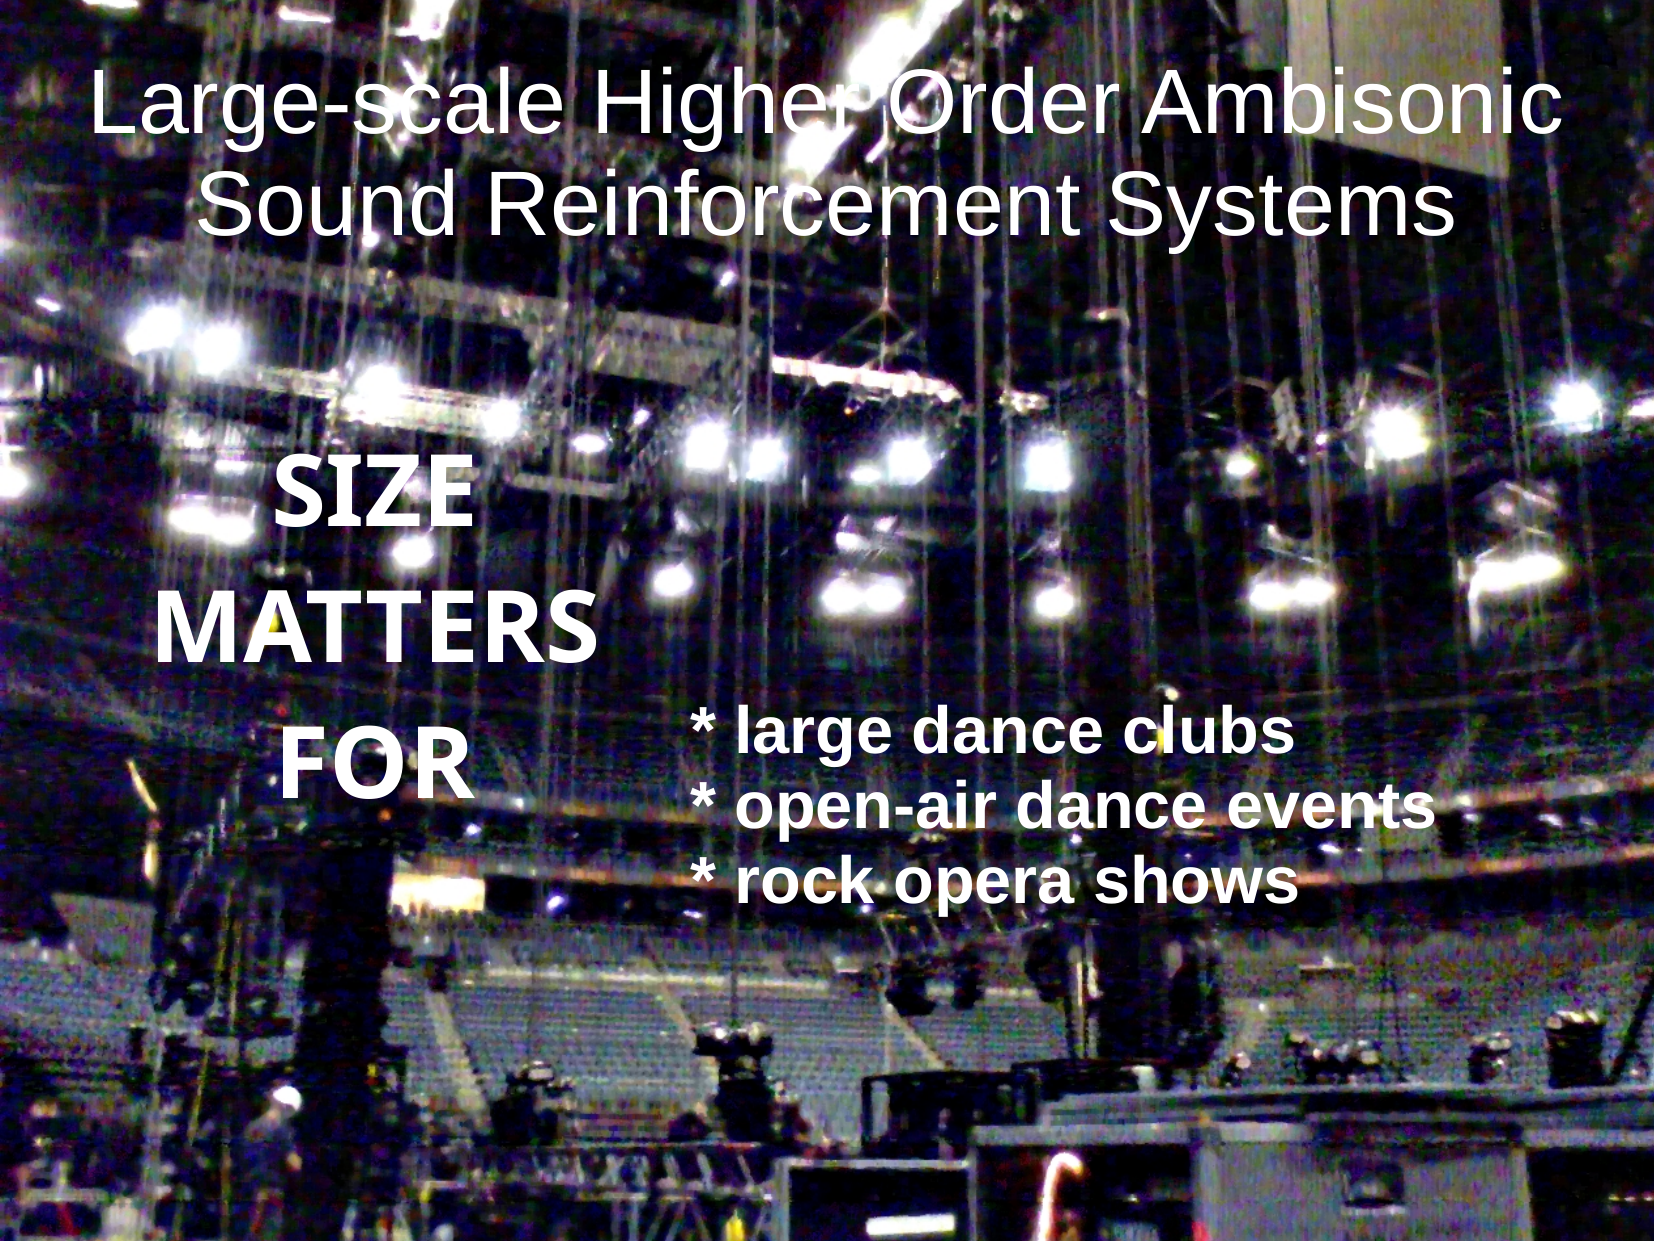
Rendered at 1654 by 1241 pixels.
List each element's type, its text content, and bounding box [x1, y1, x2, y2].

subtitle SIZE MATTERS FOR [37, 270, 713, 1126]
picture [0, 0, 1654, 1241]
text_box * large dance clubs * open-air dance events * rock opera shows [690, 603, 1544, 1009]
title Large-scale Higher Order Ambisonic Sound Reinforcement Systems [82, 49, 1571, 257]
